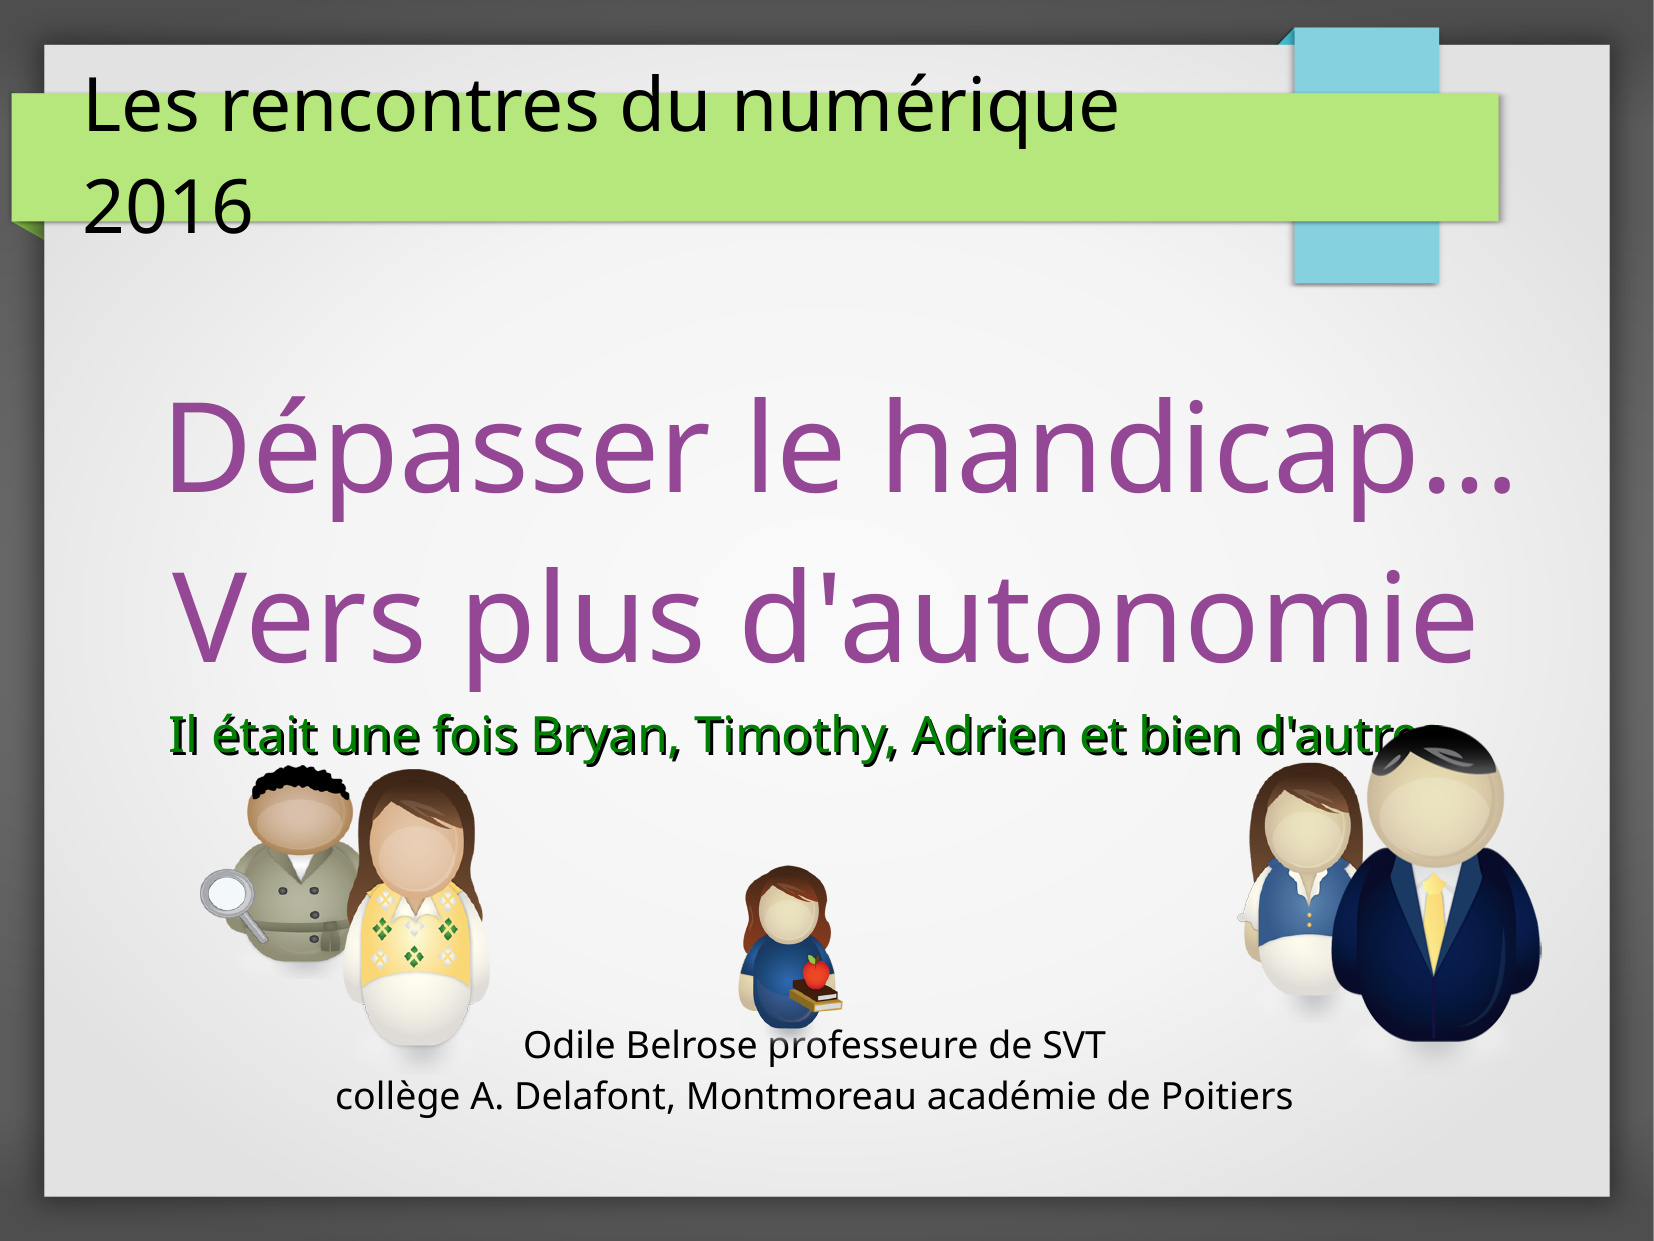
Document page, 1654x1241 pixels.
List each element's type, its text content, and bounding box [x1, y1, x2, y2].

text_box Odile Belrose professeure de SVT collège A. Delafont, Montmoreau académie de Poitiers [153, 1011, 1477, 1127]
subtitle Dépasser le handicap… Vers plus d'autonomie Il était une fois Bryan, Timothy, Adrien et bien d'autres... [82, 283, 1571, 843]
title Les rencontres du numérique 2016 [82, 94, 1264, 213]
picture [0, 0, 1654, 1241]
